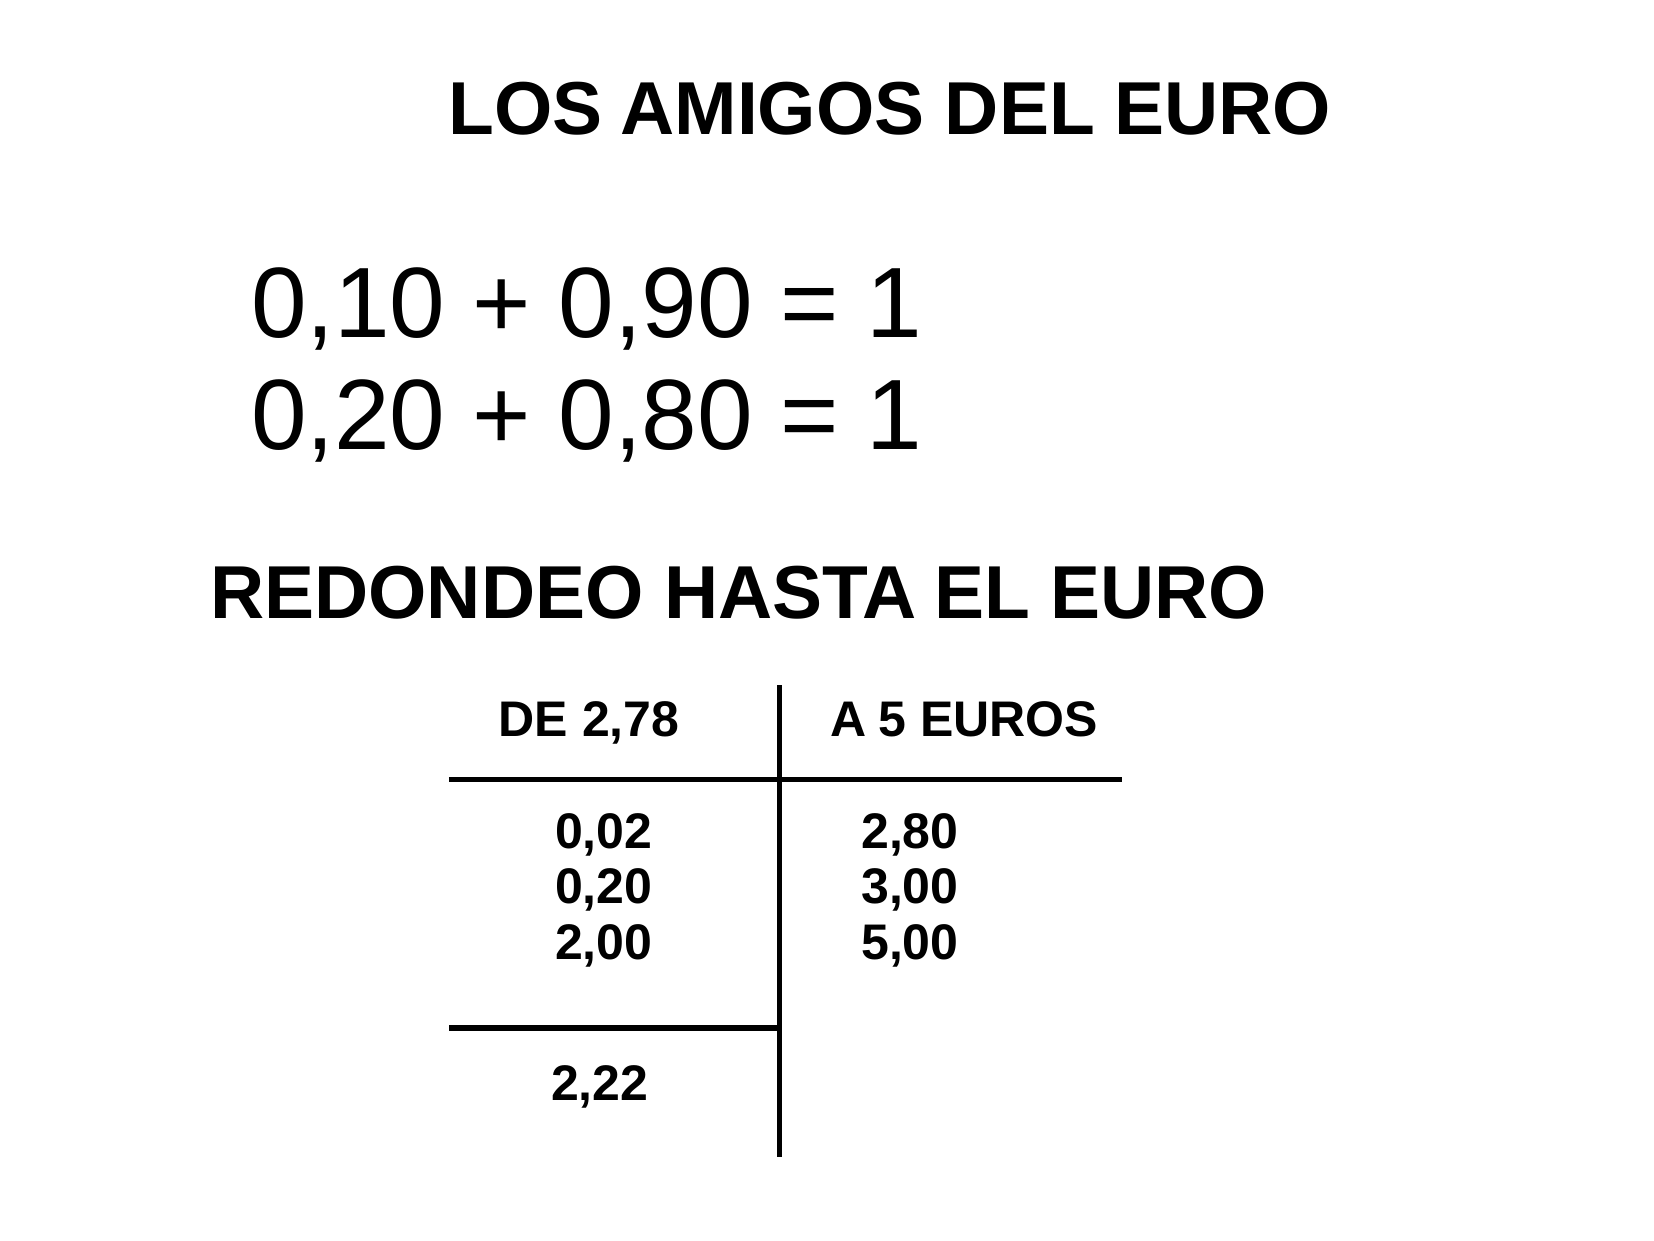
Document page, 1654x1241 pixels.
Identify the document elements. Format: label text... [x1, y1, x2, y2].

text_box 0,10 + 0,90 = 1 0,20 + 0,80 = 1 [236, 239, 966, 478]
text_box DE 2,78 A 5 EUROS 0,02 2,80 0,20 3,00 2,00 5,00 [484, 684, 1115, 984]
text_box 2,22 [536, 1047, 761, 1231]
text_box LOS AMIGOS DEL EURO [433, 59, 1347, 158]
text_box REDONDEO HASTA EL EURO [70, 543, 1442, 811]
